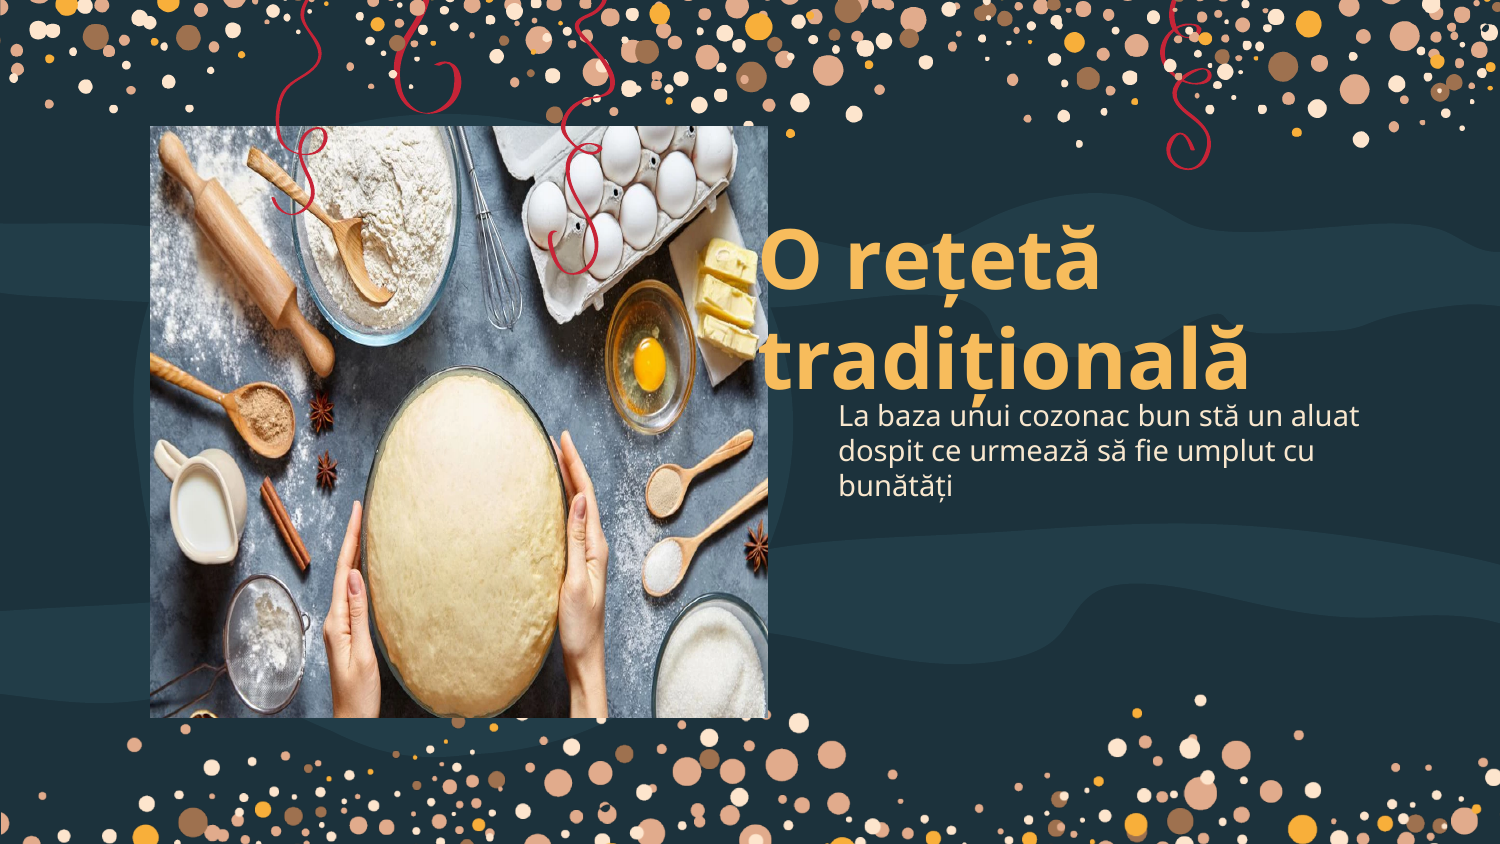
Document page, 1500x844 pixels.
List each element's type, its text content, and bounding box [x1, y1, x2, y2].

title O rețetă tradițională [742, 191, 1490, 324]
subtitle La baza unui cozonac bun stă un aluat dospit ce urmează să fie umplut cu bunătăți [823, 382, 1409, 533]
picture [302, 129, 323, 153]
picture [582, 145, 597, 151]
text_box [271, 0, 328, 216]
picture [150, 126, 768, 718]
text_box [547, 0, 615, 275]
